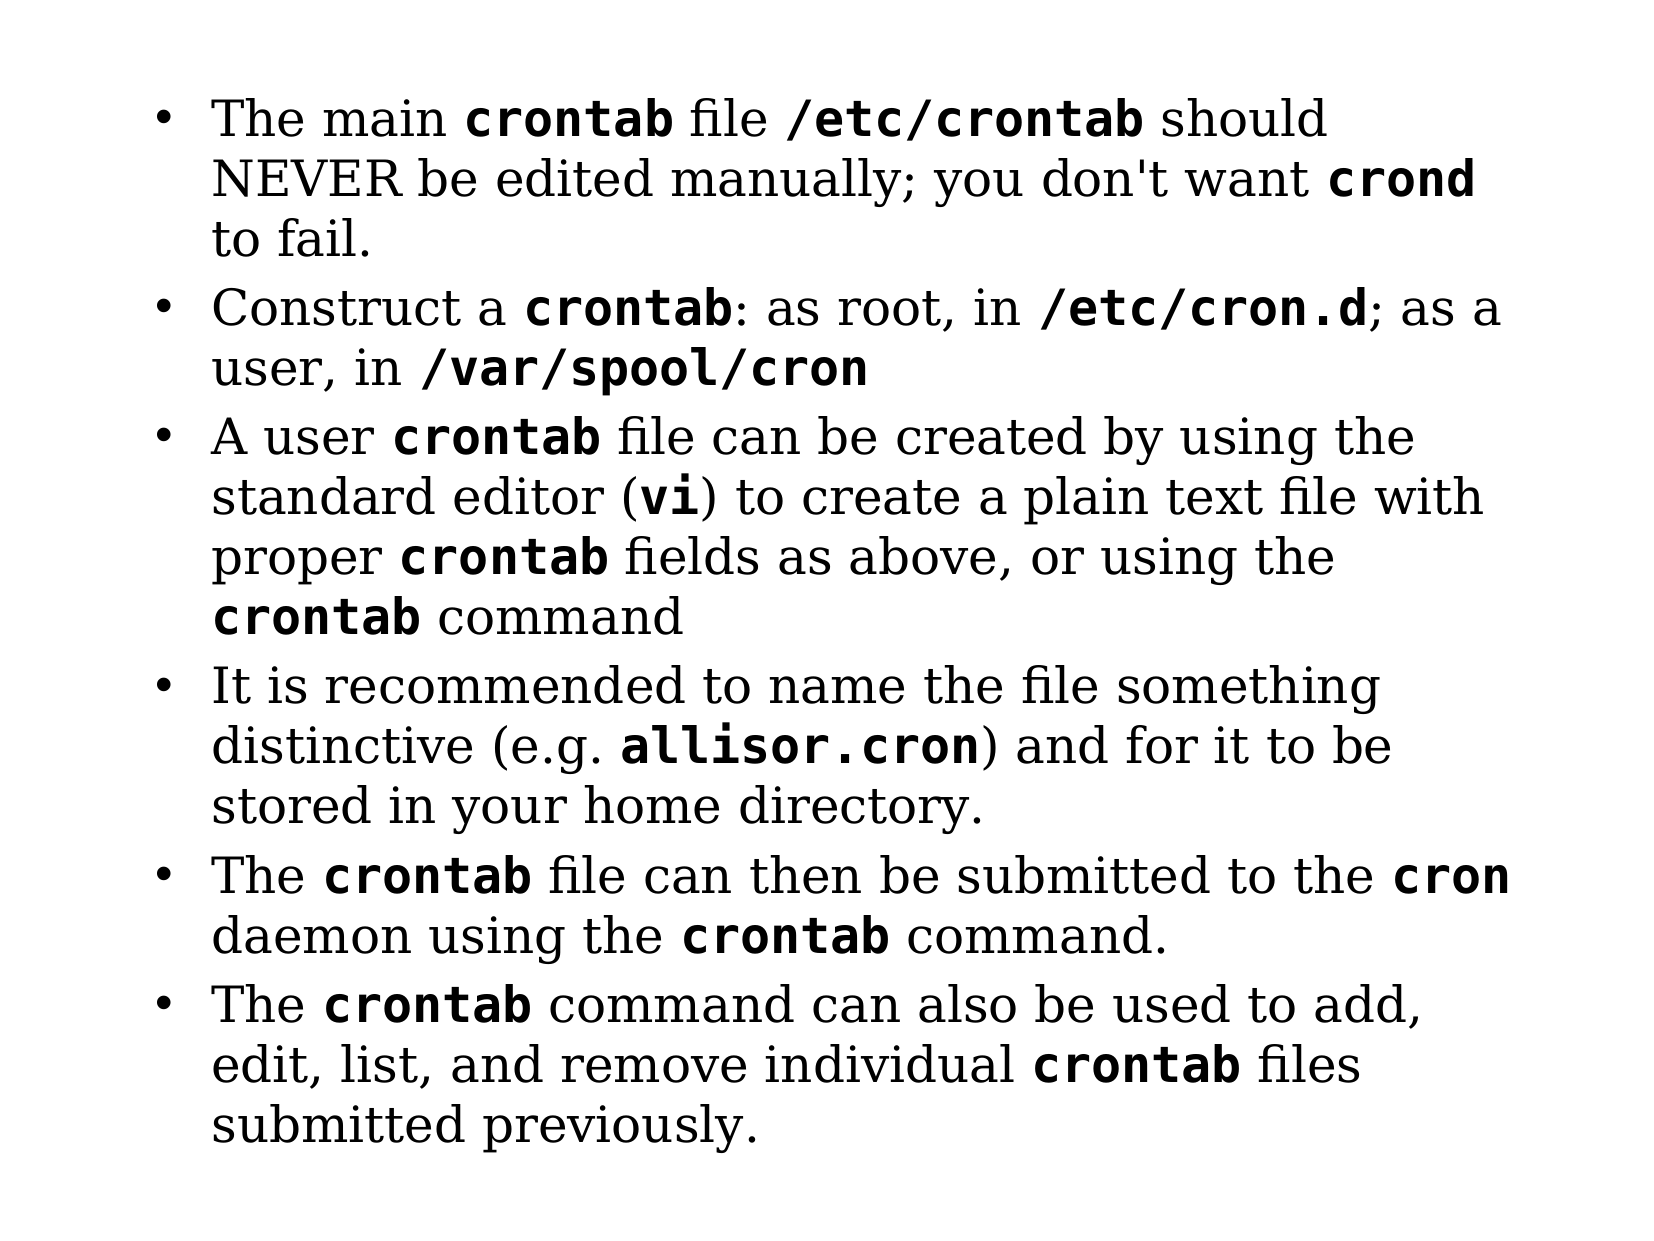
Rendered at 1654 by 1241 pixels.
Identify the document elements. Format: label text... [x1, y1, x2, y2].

list The main crontab file /etc/crontab should NEVER be edited manually; you don't want crond to fail. Construct a crontab: as root, in /etc/cron.d; as a user, in /var/spool/cron A user crontab file can be created by using the standard editor (vi) to create a plain text file with proper crontab fields as above, or using the crontab command It is recommended to name the file something distinctive (e.g. allisor.cron) and for it to be stored in your home directory. The crontab file can then be submitted to the cron daemon using the crontab command. The crontab command can also be used to add, edit, list, and remove individual crontab files submitted previously. [140, 78, 1546, 1161]
